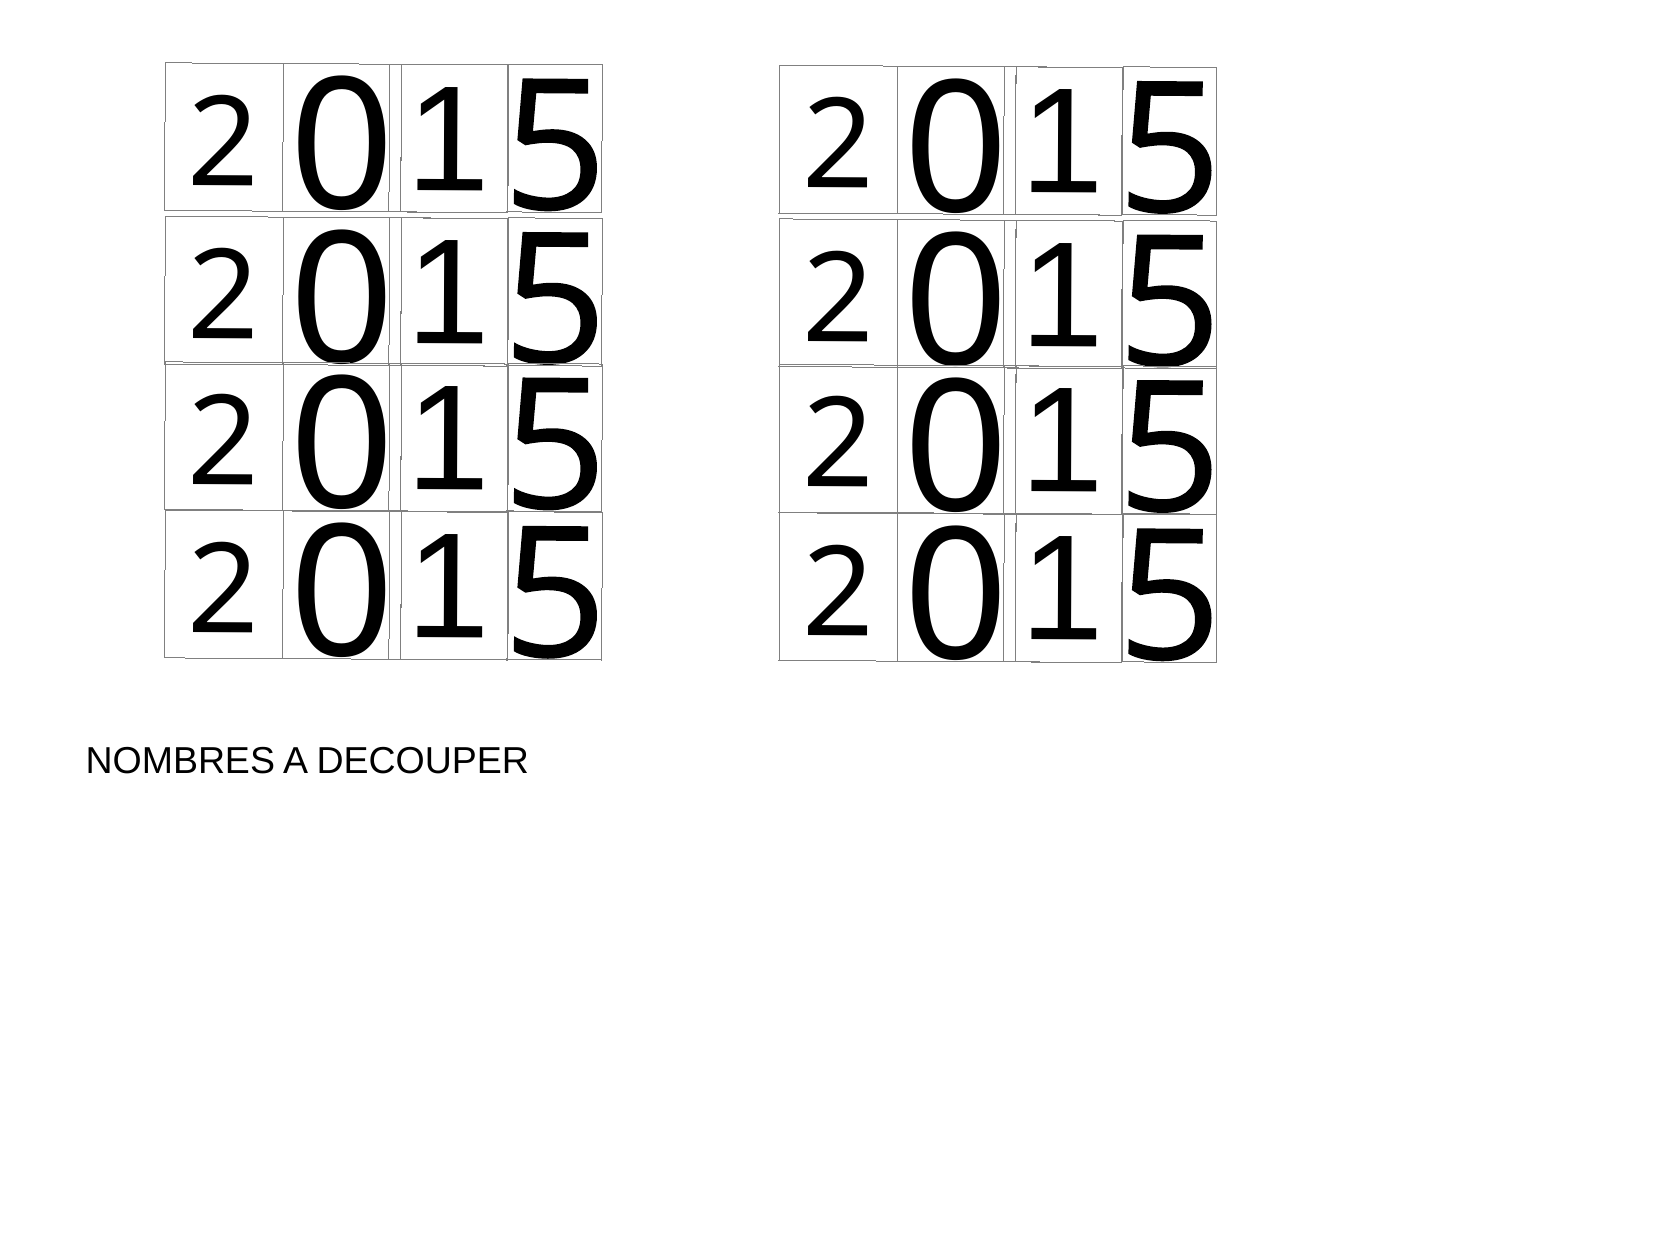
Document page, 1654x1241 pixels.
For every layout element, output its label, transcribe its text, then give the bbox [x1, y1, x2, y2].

text_box 1 [1003, 514, 1122, 663]
text_box 0 [283, 217, 389, 363]
text_box 5 [508, 217, 603, 364]
text_box 0 [928, 245, 983, 352]
text_box 0 [898, 66, 1004, 215]
text_box 0 [283, 63, 389, 212]
text_box NOMBRES A DECOUPER [70, 732, 827, 790]
text_box 1 [1003, 220, 1122, 366]
text_box 5 [1122, 66, 1217, 216]
text_box 2 [778, 512, 898, 662]
text_box 2 [164, 216, 284, 365]
text_box 5 [508, 511, 603, 661]
text_box 1 [388, 363, 507, 511]
text_box 5 [1122, 514, 1217, 663]
text_box 5 [508, 64, 603, 213]
text_box 5 [1122, 220, 1217, 366]
text_box 0 [314, 243, 369, 350]
text_box 0 [283, 362, 389, 511]
text_box 5 [1122, 365, 1217, 514]
text_box 1 [1003, 365, 1122, 514]
text_box 2 [164, 361, 284, 510]
text_box 1 [388, 64, 507, 213]
text_box 2 [164, 62, 284, 212]
text_box 2 [778, 364, 898, 513]
text_box 1 [1003, 66, 1122, 216]
text_box 1 [388, 217, 507, 364]
text_box 2 [164, 510, 284, 659]
text_box 1 [388, 511, 507, 660]
text_box 0 [898, 365, 1004, 514]
text_box 0 [898, 513, 1004, 662]
text_box 5 [508, 363, 603, 512]
text_box 0 [898, 219, 1004, 365]
text_box 0 [283, 510, 389, 660]
text_box 2 [779, 218, 898, 365]
text_box 2 [778, 65, 898, 214]
